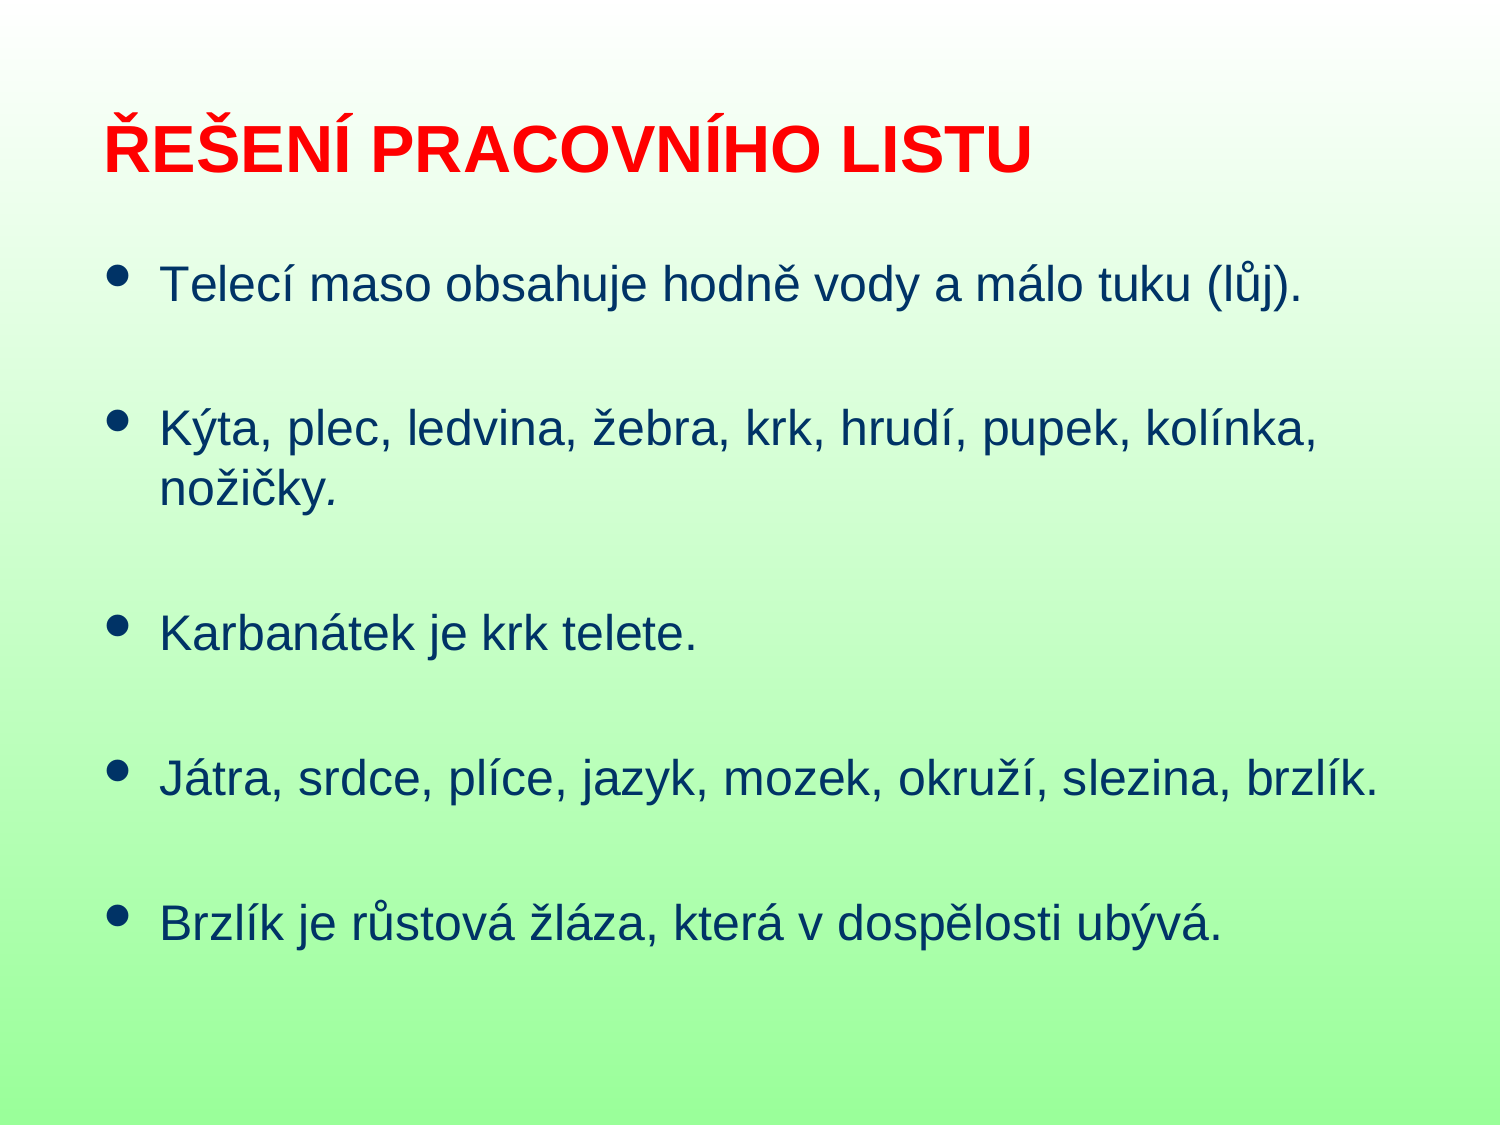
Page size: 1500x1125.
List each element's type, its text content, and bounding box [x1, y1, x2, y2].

list Telecí maso obsahuje hodně vody a málo tuku (lůj). Kýta, plec, ledvina, žebra, krk, hrudí, pupek, kolínka, nožičky. Karbanátek je krk telete. Játra, srdce, plíce, jazyk, mozek, okruží, slezina, brzlík. Brzlík je růstová žláza, která v dospělosti ubývá. [88, 243, 1422, 1047]
title ŘEŠENÍ PRACOVNÍHO LISTU [88, 30, 1365, 195]
